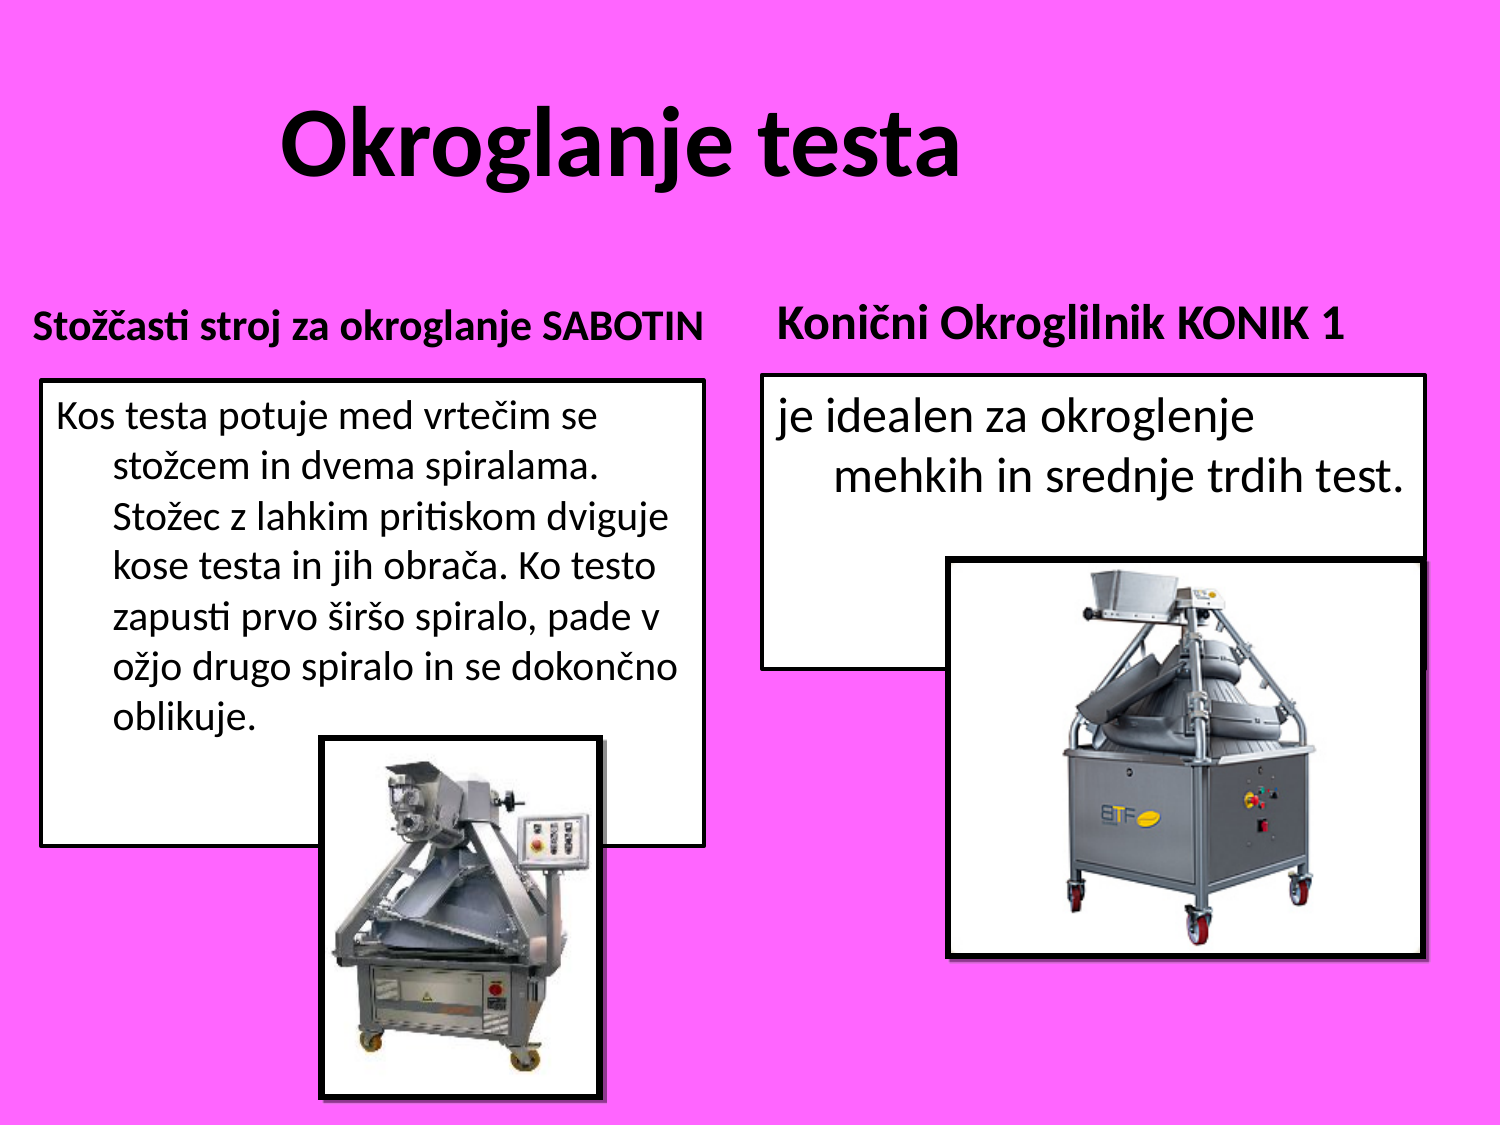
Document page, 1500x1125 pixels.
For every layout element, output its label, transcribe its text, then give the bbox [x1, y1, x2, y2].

list Konični Okroglilnik KONIK 1 [761, 251, 1425, 357]
title Okroglanje testa [0, 42, 1297, 231]
list Kos testa potuje med vrtečim se stožcem in dvema spiralama. Stožec z lahkim pritiskom dviguje kose testa in jih obrača. Ko testo zapusti prvo širšo spiralo, pade v ožjo drugo spiralo in se dokončno oblikuje. [41, 380, 704, 847]
list Stožčasti stroj za okroglanje SABOTIN [0, 267, 738, 357]
list je idealen za okroglenje mehkih in srednje trdih test. [761, 375, 1425, 669]
picture [950, 562, 1420, 954]
picture [324, 741, 597, 1094]
